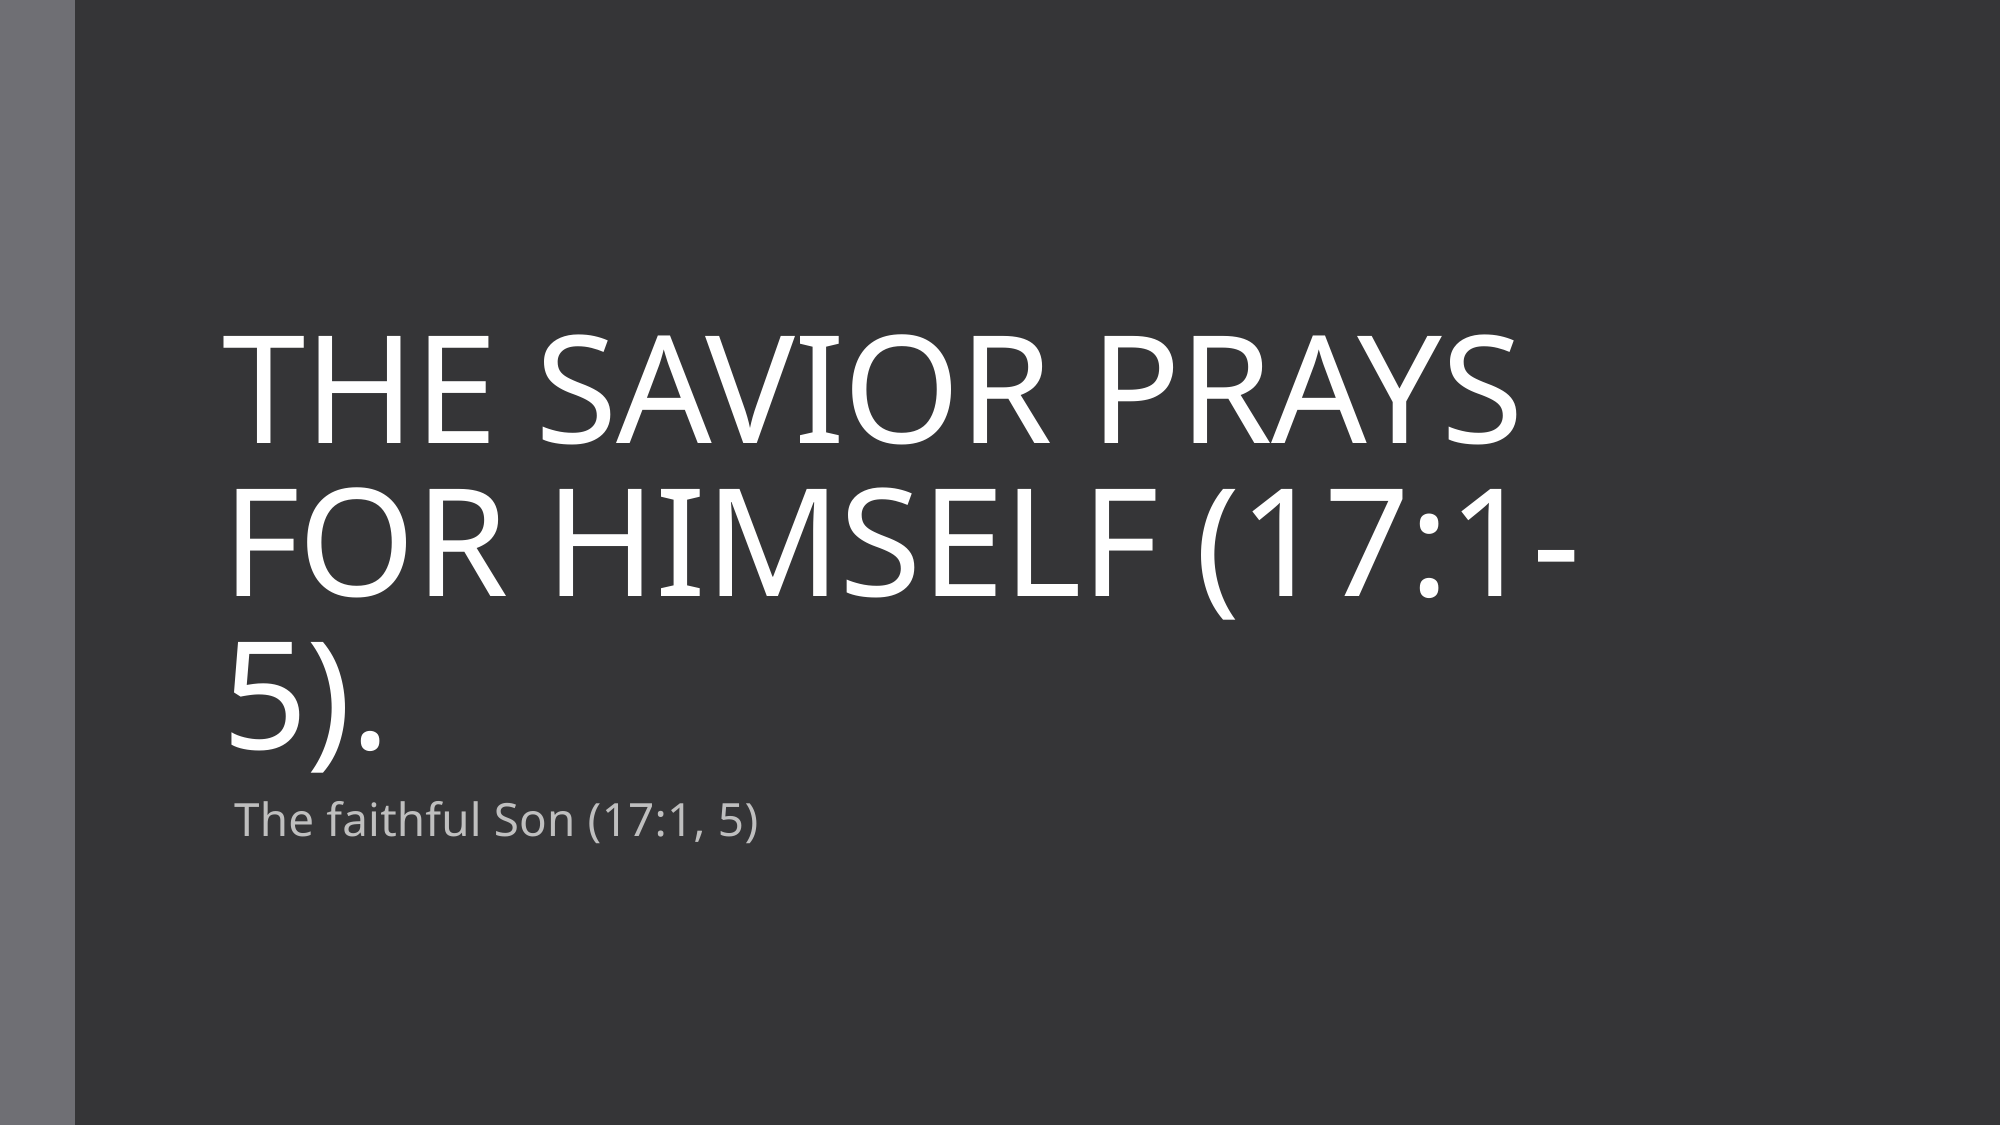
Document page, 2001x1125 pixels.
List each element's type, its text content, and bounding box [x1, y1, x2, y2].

title THE SAVIOR PRAYS FOR HIMSELF (17:1-5). [206, 124, 1752, 787]
subtitle The faithful Son (17:1, 5) [206, 787, 1752, 1066]
